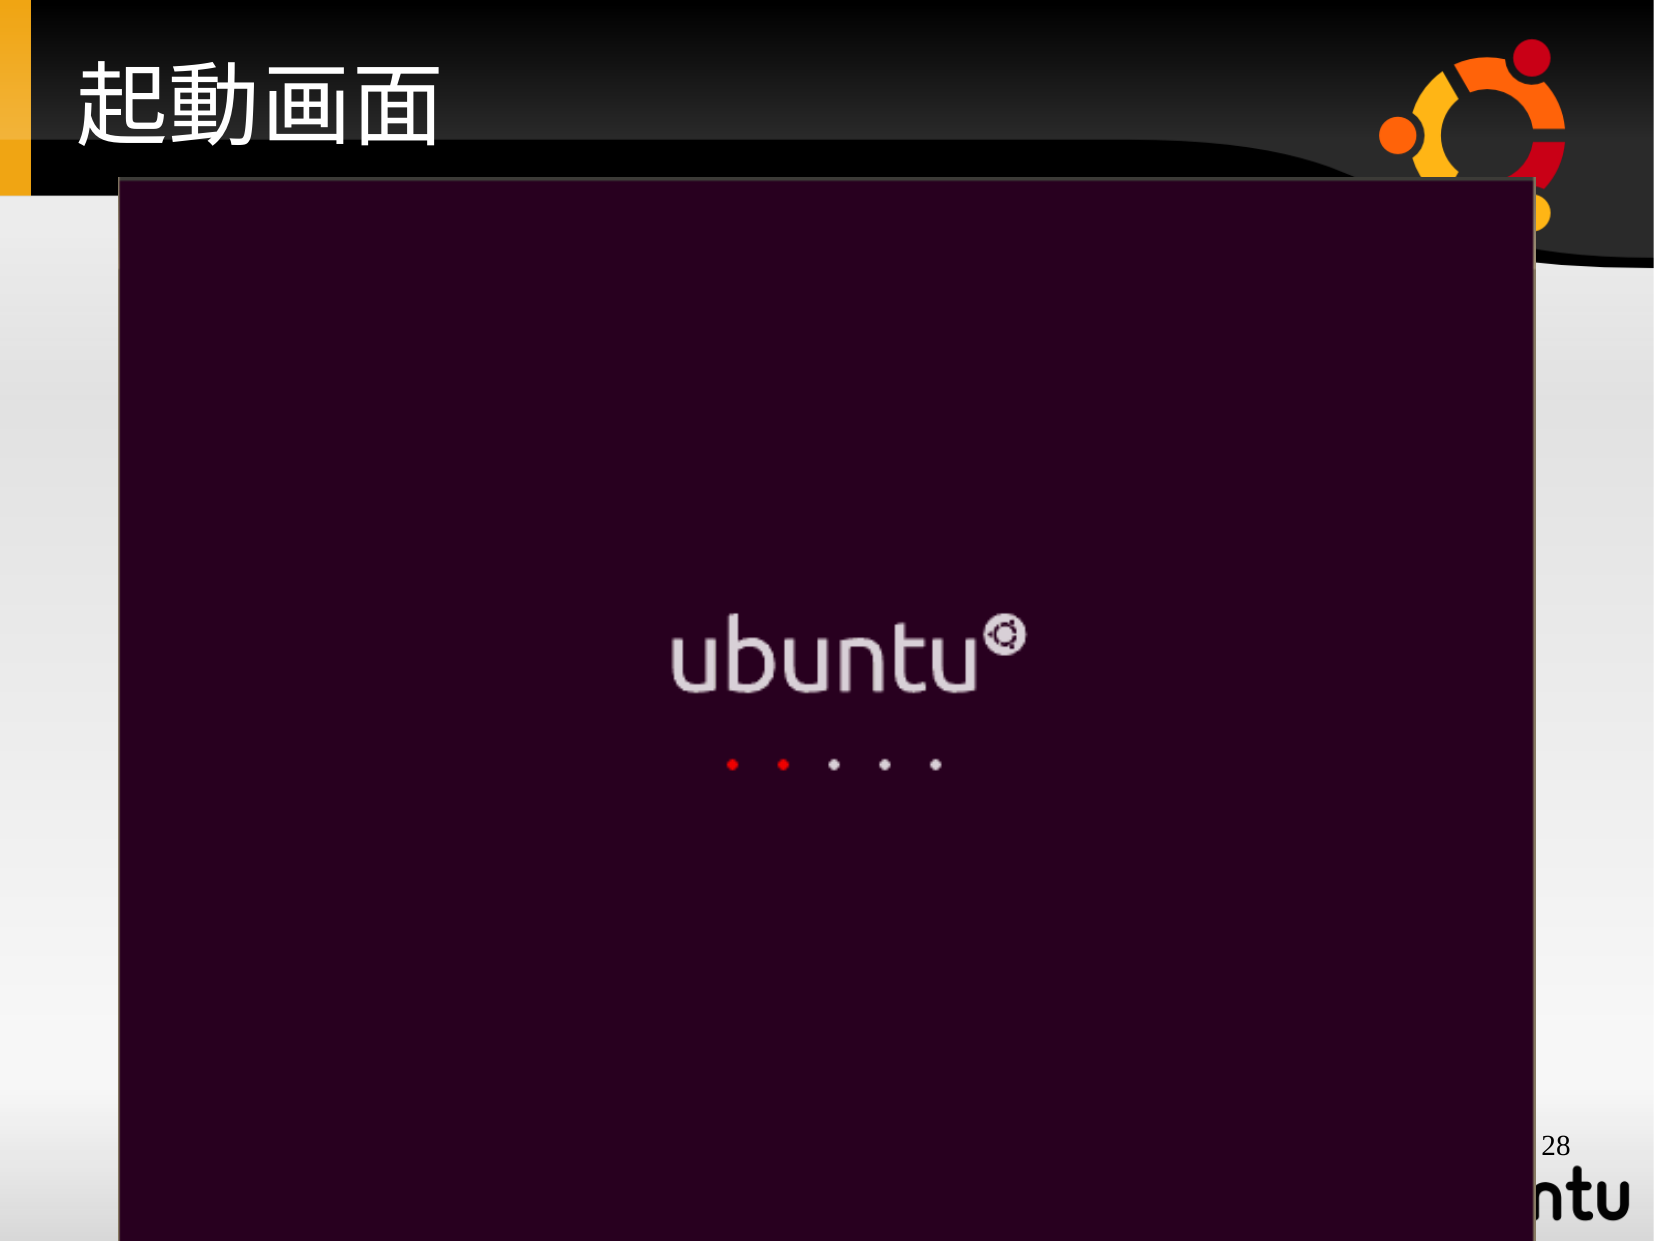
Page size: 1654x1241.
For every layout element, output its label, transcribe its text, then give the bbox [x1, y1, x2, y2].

picture [0, 0, 1654, 1241]
title 起動画面 [76, 7, 1565, 200]
